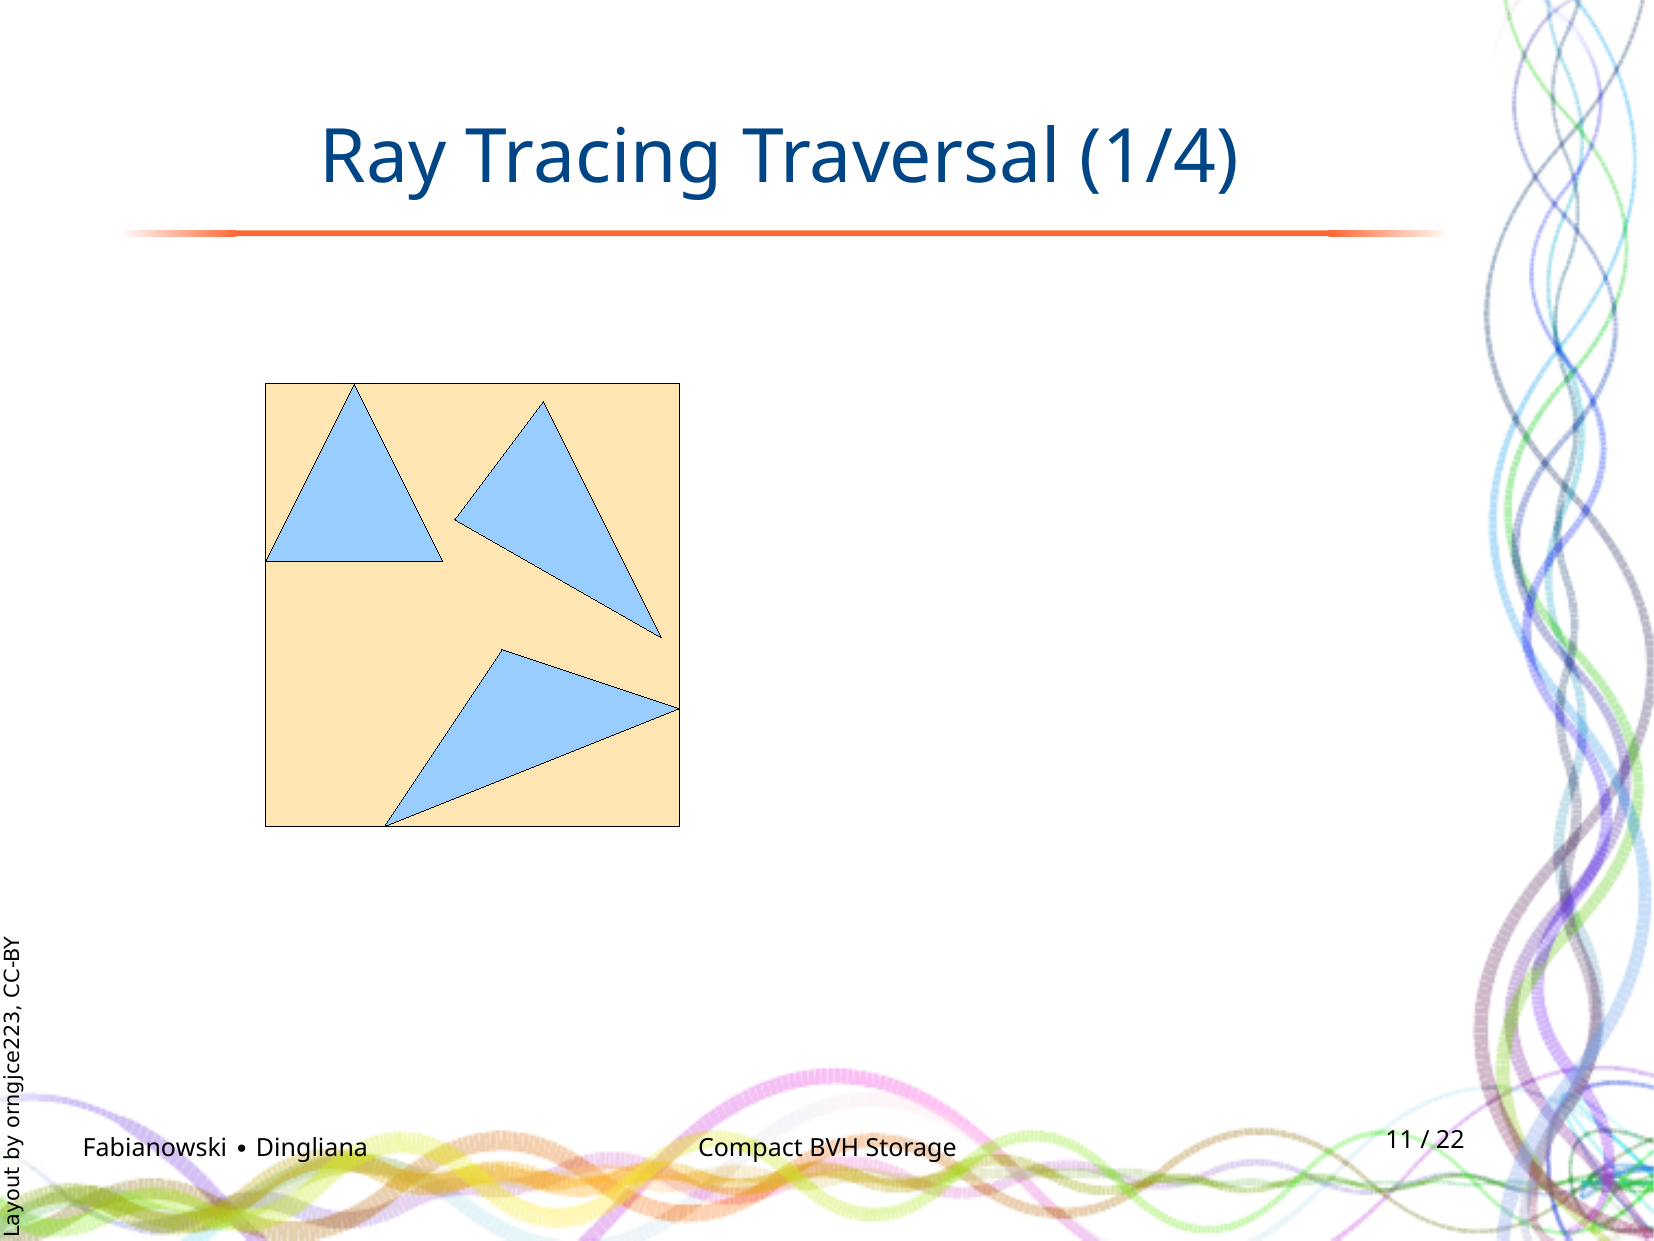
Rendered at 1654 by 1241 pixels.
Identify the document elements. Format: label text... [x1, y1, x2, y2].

text_box 11 / 22 [1346, 1122, 1477, 1153]
title Ray Tracing Traversal (1/4) [82, 56, 1477, 250]
picture [0, 0, 1654, 1241]
text_box [265, 383, 680, 827]
